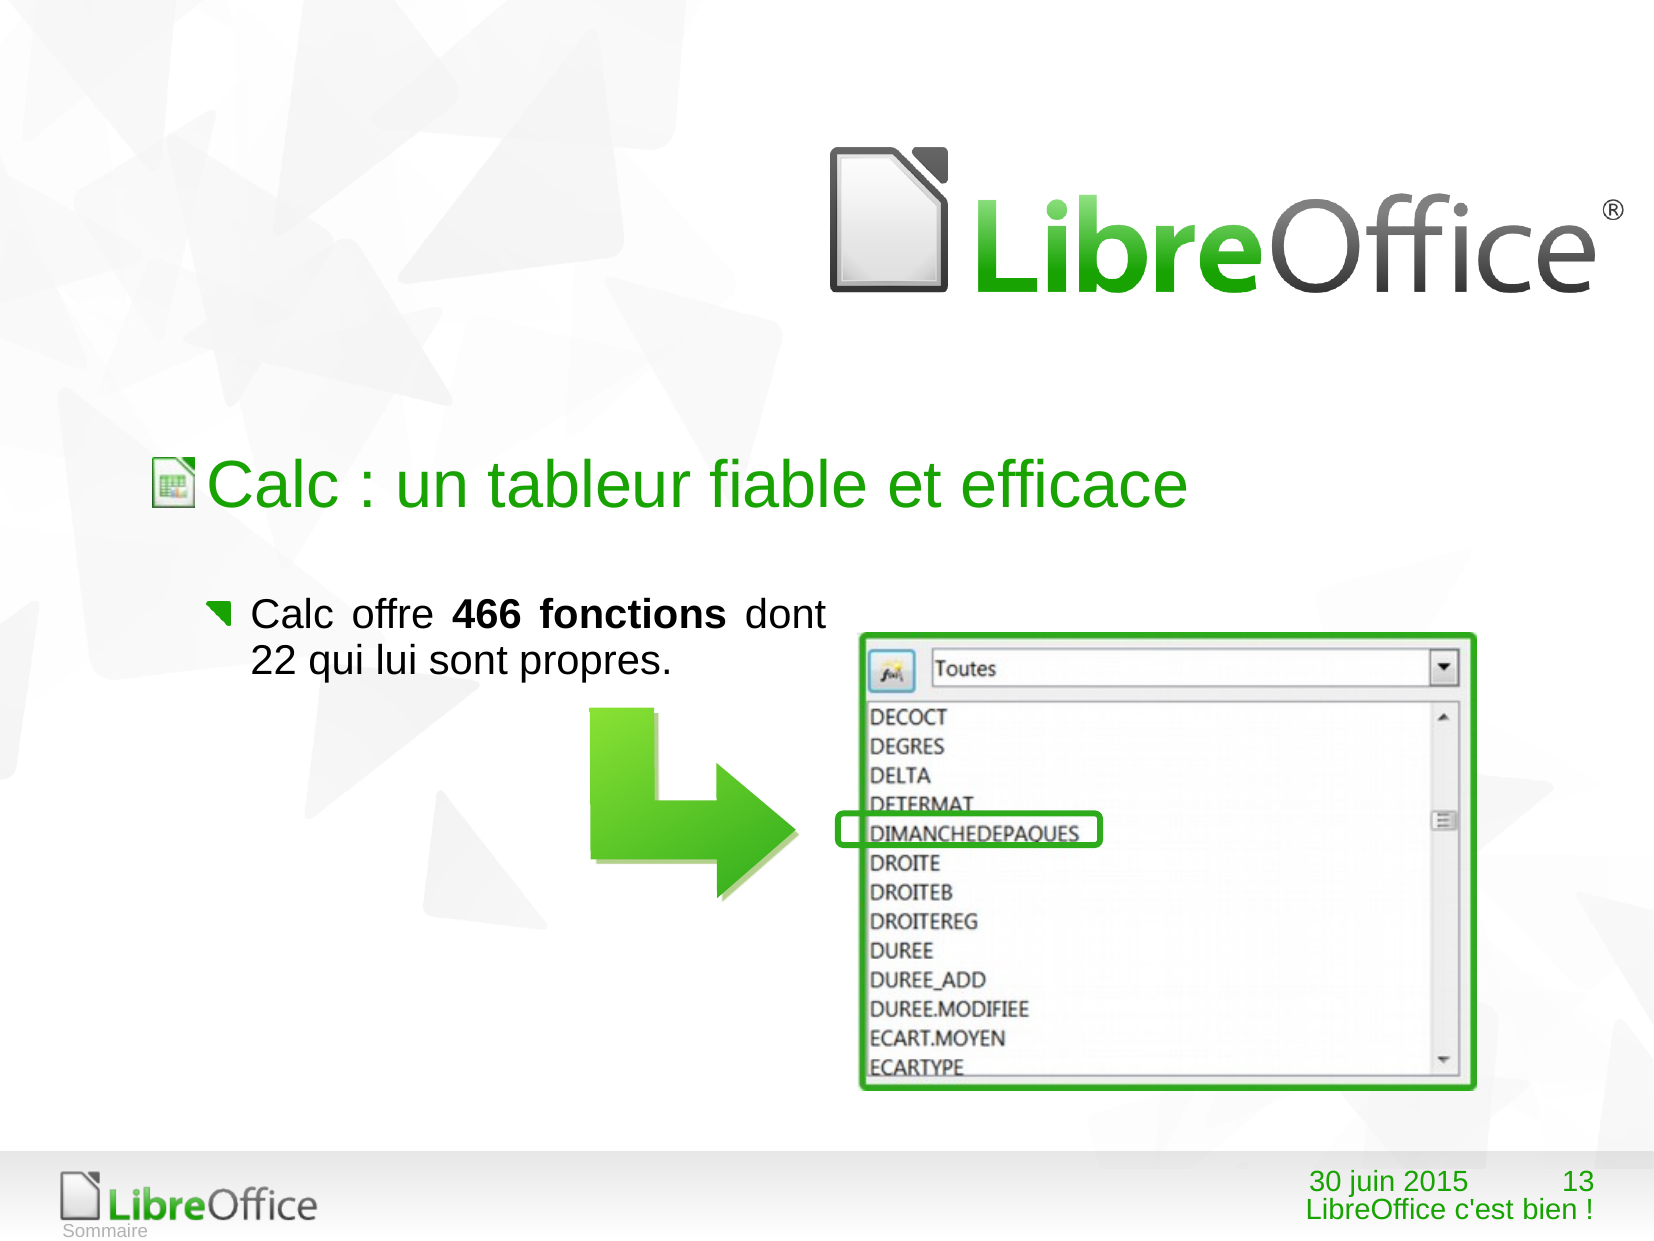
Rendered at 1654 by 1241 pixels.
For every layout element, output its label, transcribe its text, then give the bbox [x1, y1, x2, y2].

list Calc offre 466 fonctions dont 22 qui lui sont propres. [206, 590, 827, 1241]
picture [0, 0, 1654, 930]
text_box [589, 707, 796, 899]
title Calc : un tableur fiable et efficace [206, 395, 1477, 573]
picture [41, 1152, 206, 1240]
picture [857, 548, 1654, 1169]
picture [857, 817, 1097, 842]
